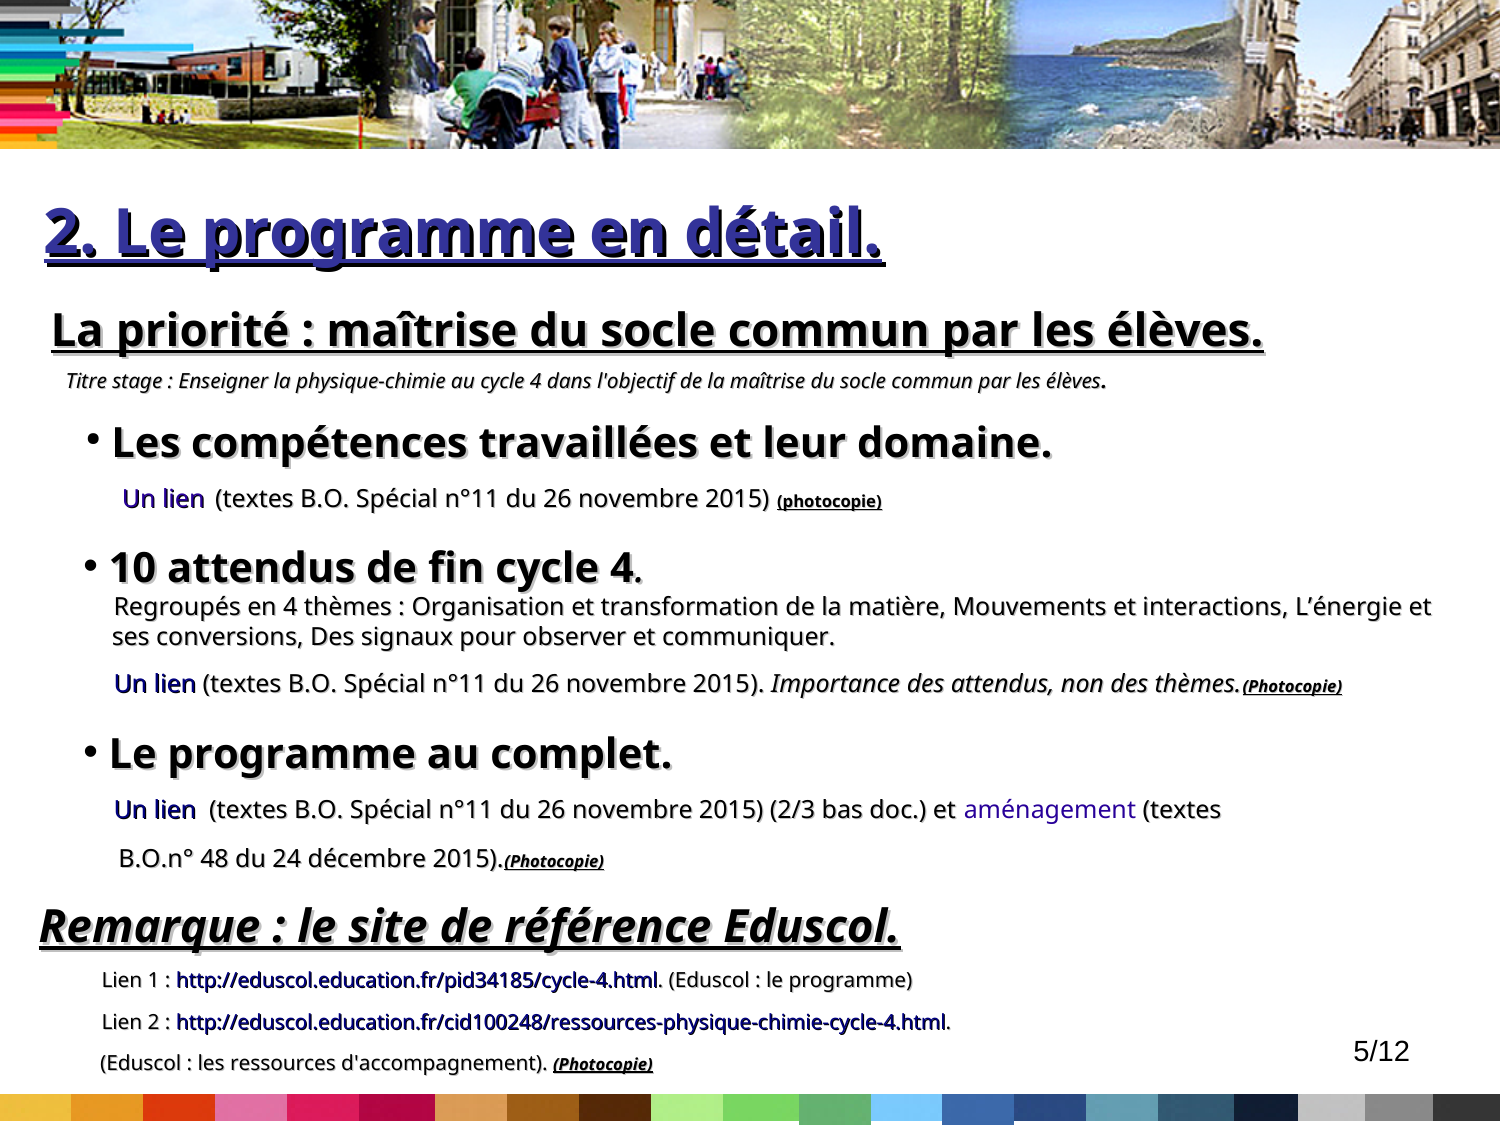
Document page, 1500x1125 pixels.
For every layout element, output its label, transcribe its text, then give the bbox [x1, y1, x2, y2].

text_box Remarque : le site de référence Eduscol. Lien 1 : http://eduscol.education.fr/pid34185/cycle-4.html. (Eduscol : le programme) Lien 2 : http://eduscol.education.fr/cid100248/ressources-physique-chimie-cycle-4.html. (Eduscol : les ressources d'accompagnement). (Photocopie) [11, 862, 1465, 1110]
picture [0, 1094, 1500, 1125]
text_box 2. Le programme en détail. [0, 183, 1500, 275]
picture [0, 0, 1500, 149]
text_box La priorité : maîtrise du socle commun par les élèves. Titre stage : Enseigner la physique-chimie au cycle 4 dans l'objectif de la maîtrise du socle commun par les élèves. Les compétences travaillées et leur domaine. Un lien (textes B.O. Spécial n°11 du 26 novembre 2015) (photocopie) 10 attendus de fin cycle 4. Regroupés en 4 thèmes : Organisation et transformation de la matière, Mouvements et interactions, L’énergie et ses conversions, Des signaux pour observer et communiquer. Un lien (textes B.O. Spécial n°11 du 26 novembre 2015). Importance des attendus, non des thèmes.(Photocopie) Le programme au complet. Un lien (textes B.O. Spécial n°11 du 26 novembre 2015) (2/3 bas doc.) et aménagement (textes B.O.n° 48 du 24 décembre 2015).(Photocopie) [23, 265, 1477, 899]
